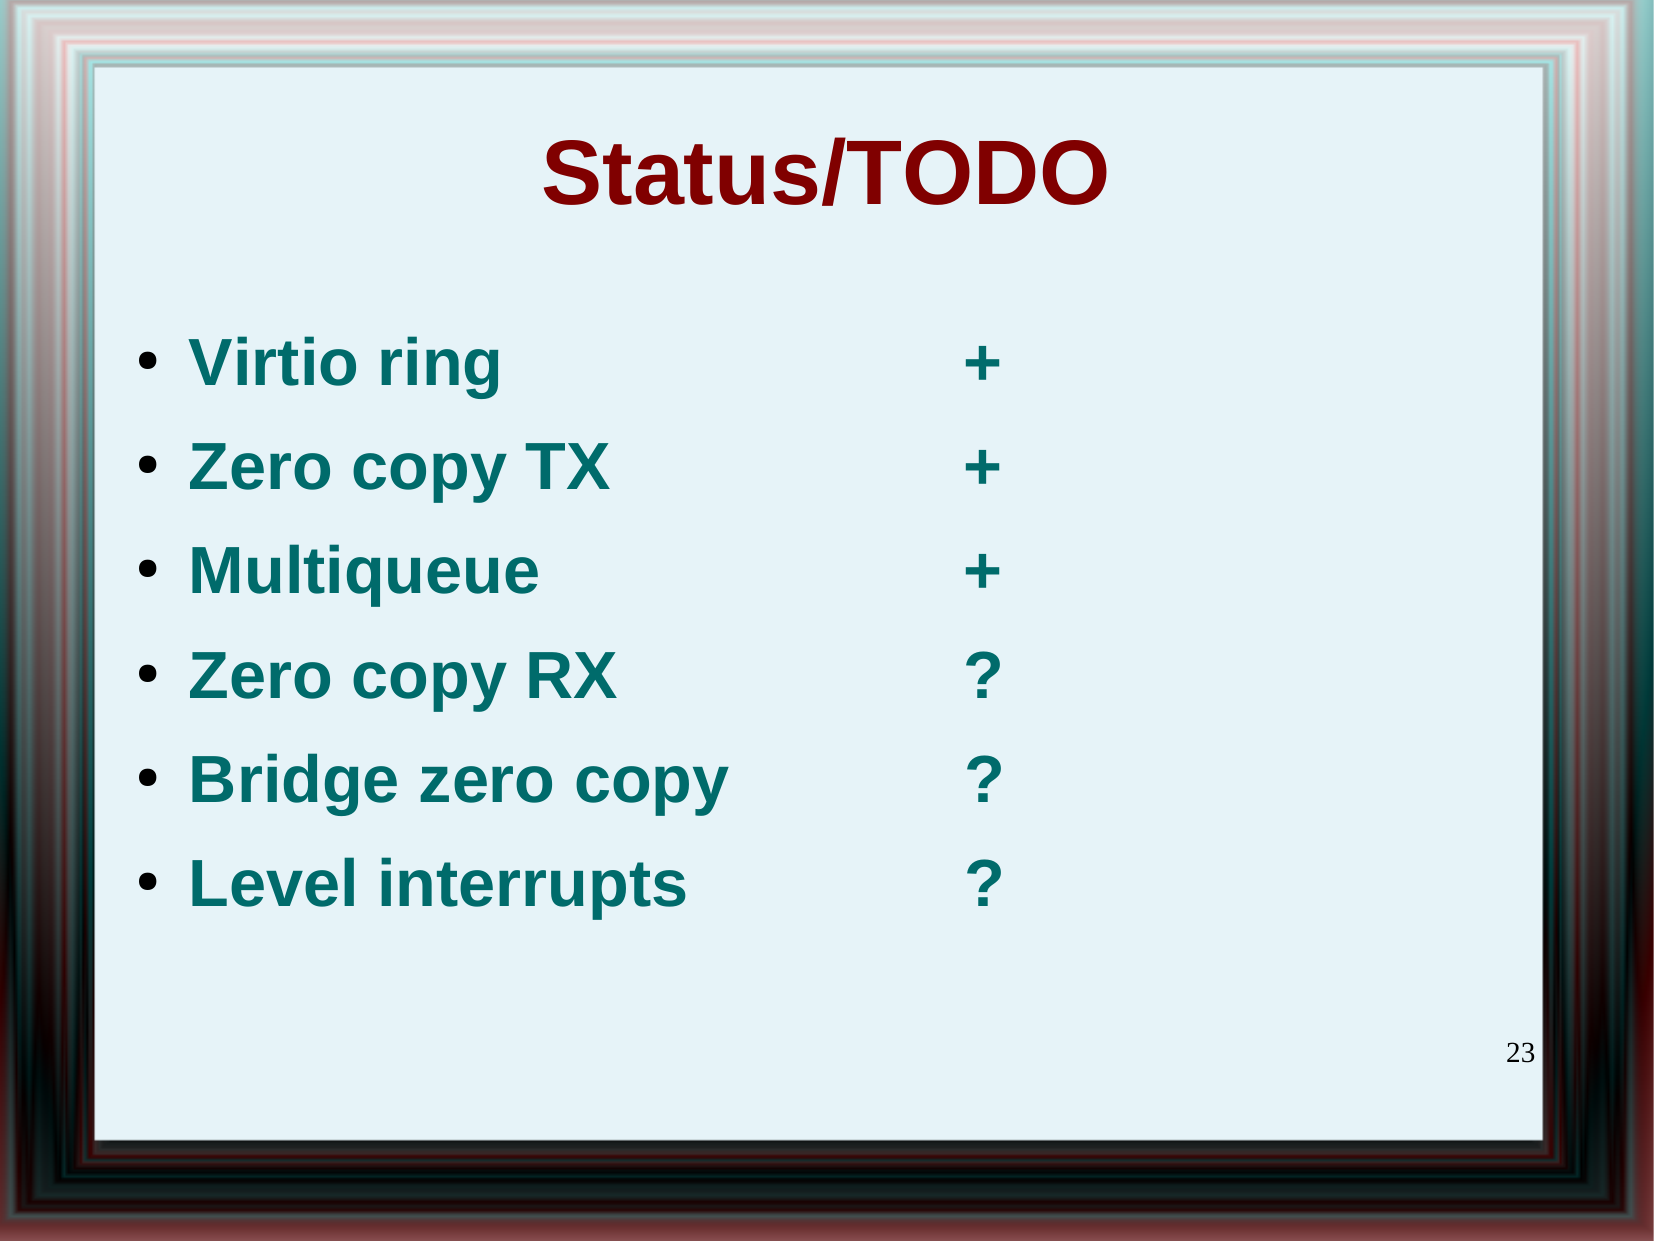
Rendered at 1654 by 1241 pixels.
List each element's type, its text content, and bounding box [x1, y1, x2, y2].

picture [0, 0, 1654, 1241]
list Virtio ring + Zero copy TX + Multiqueue + Zero copy RX ? Bridge zero copy ? Level interrupts ? [118, 324, 1506, 1130]
title Status/TODO [118, 95, 1536, 250]
